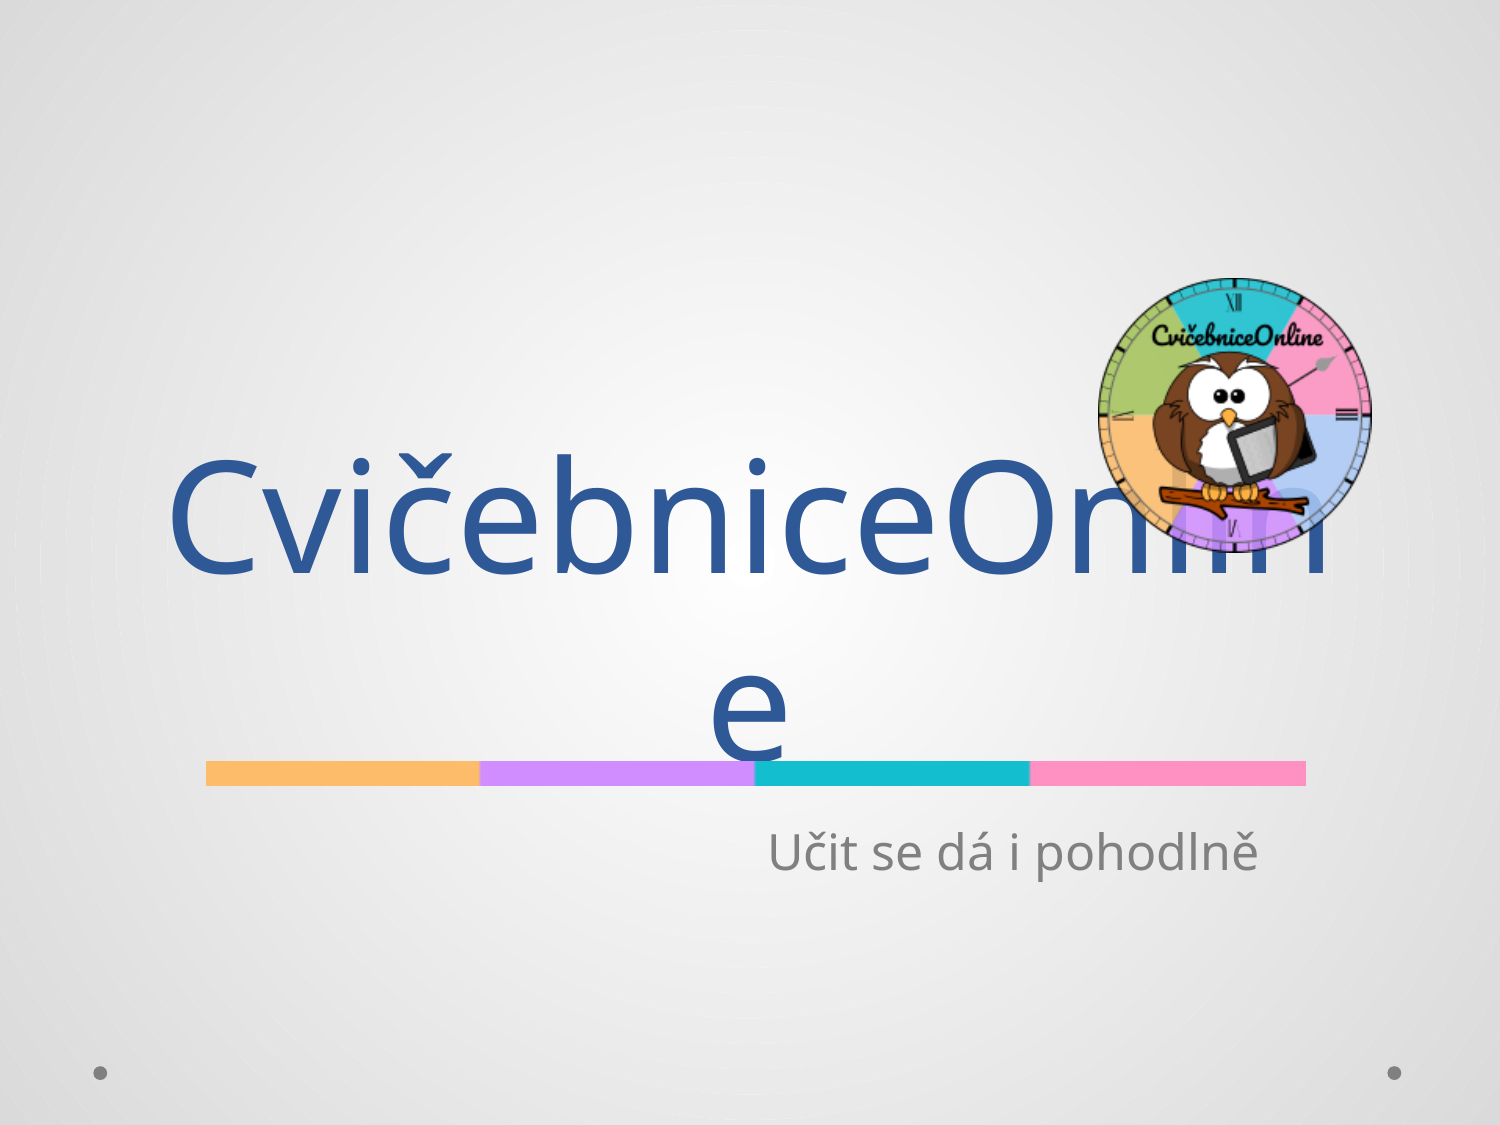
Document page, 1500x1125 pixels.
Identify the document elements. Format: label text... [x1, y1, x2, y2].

picture [1098, 278, 1372, 553]
title CvičebniceOnline [112, 99, 1388, 800]
picture [206, 761, 1306, 787]
subtitle Učit se dá i pohodlně [225, 812, 1275, 1013]
